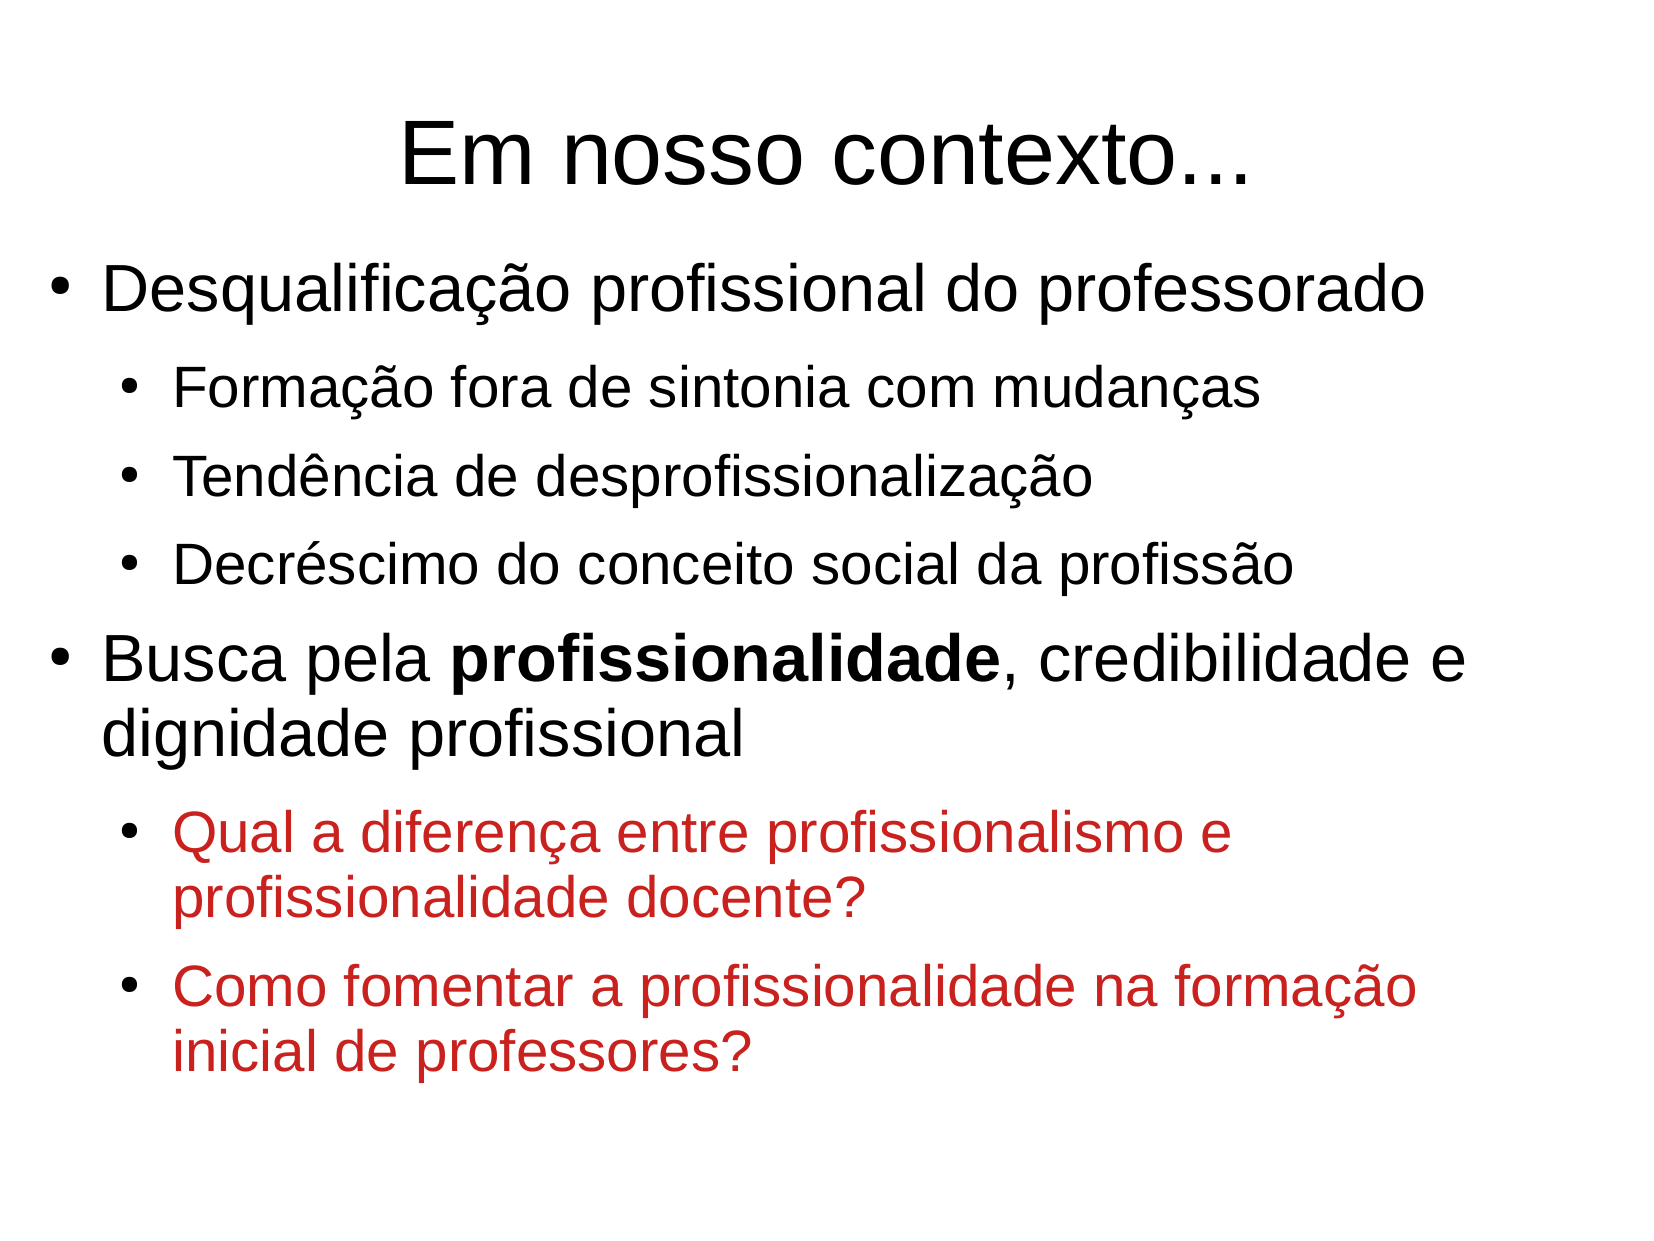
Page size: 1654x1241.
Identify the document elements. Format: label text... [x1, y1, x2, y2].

title Em nosso contexto... [82, 49, 1571, 257]
list Desqualificação profissional do professorado Formação fora de sintonia com mudanças Tendência de desprofissionalização Decréscimo do conceito social da profissão Busca pela profissionalidade, credibilidade e dignidade profissional Qual a diferença entre profissionalismo e profissionalidade docente? Como fomentar a profissionalidade na formação inicial de professores? [30, 250, 1519, 1241]
